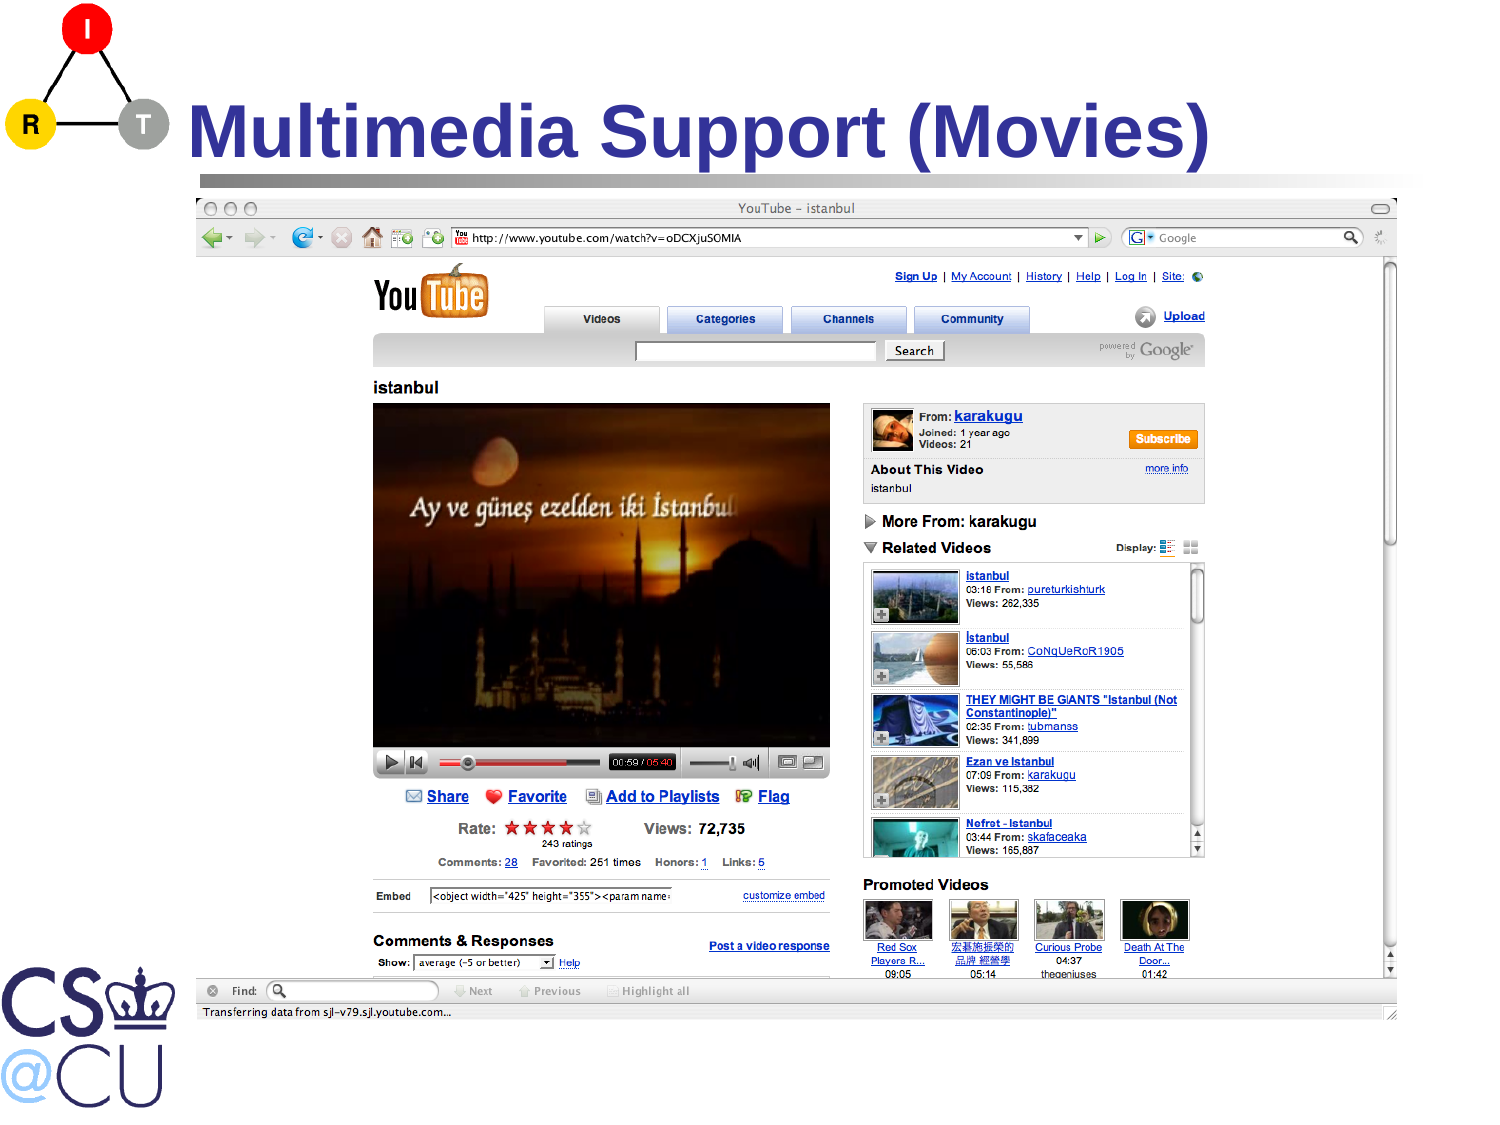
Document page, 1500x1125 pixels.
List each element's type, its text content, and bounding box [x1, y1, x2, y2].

title Multimedia Support (Movies) [187, 44, 1463, 218]
picture [0, 949, 175, 1125]
picture [0, 0, 173, 154]
picture [196, 198, 1397, 1020]
